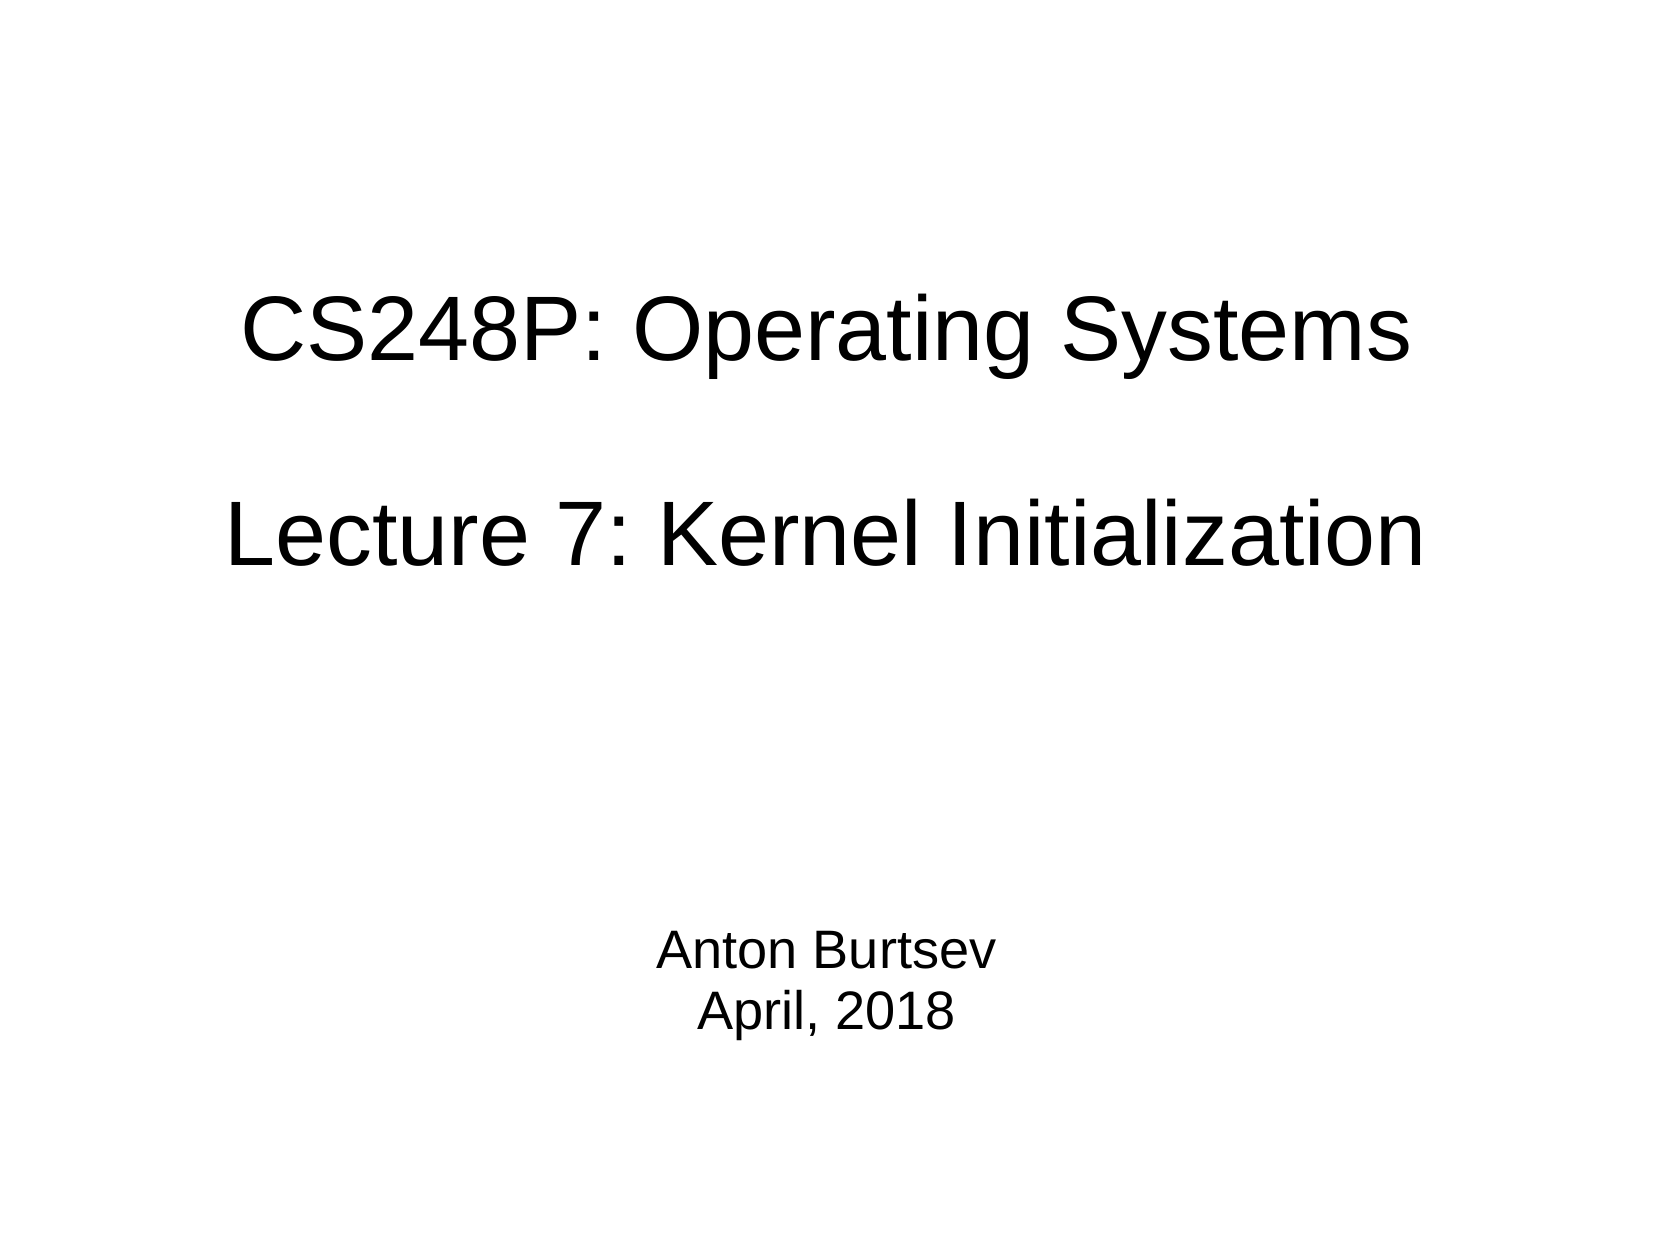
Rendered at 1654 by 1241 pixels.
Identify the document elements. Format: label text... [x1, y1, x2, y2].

subtitle Anton Burtsev April, 2018 [82, 637, 1571, 1109]
title CS248P: Operating Systems Lecture 7: Kernel Initialization [82, 113, 1571, 637]
